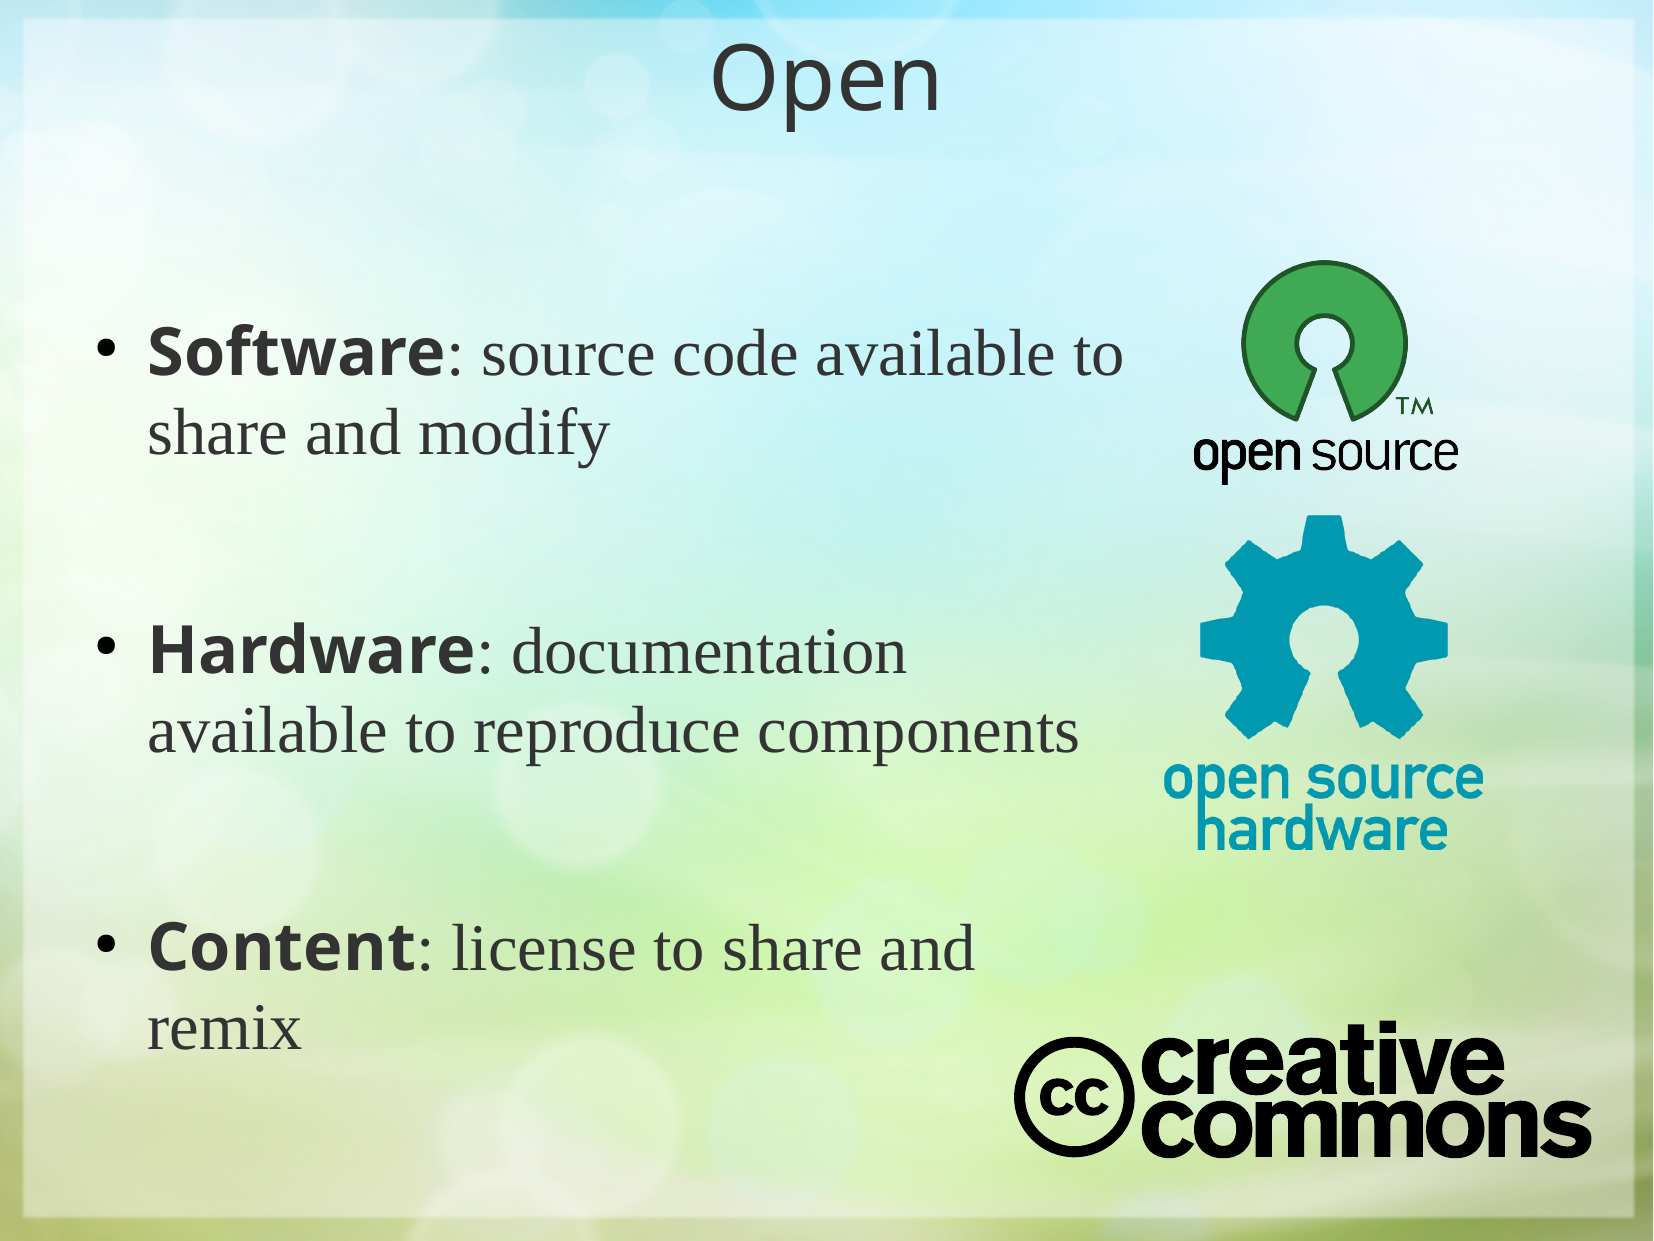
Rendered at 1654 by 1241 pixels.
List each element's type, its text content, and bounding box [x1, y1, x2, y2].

title Open [82, 0, 1571, 151]
picture [0, 0, 1654, 1241]
list Software: source code available to share and modify Hardware: documentation available to reproduce components Content: license to share and remix [76, 303, 1150, 1026]
